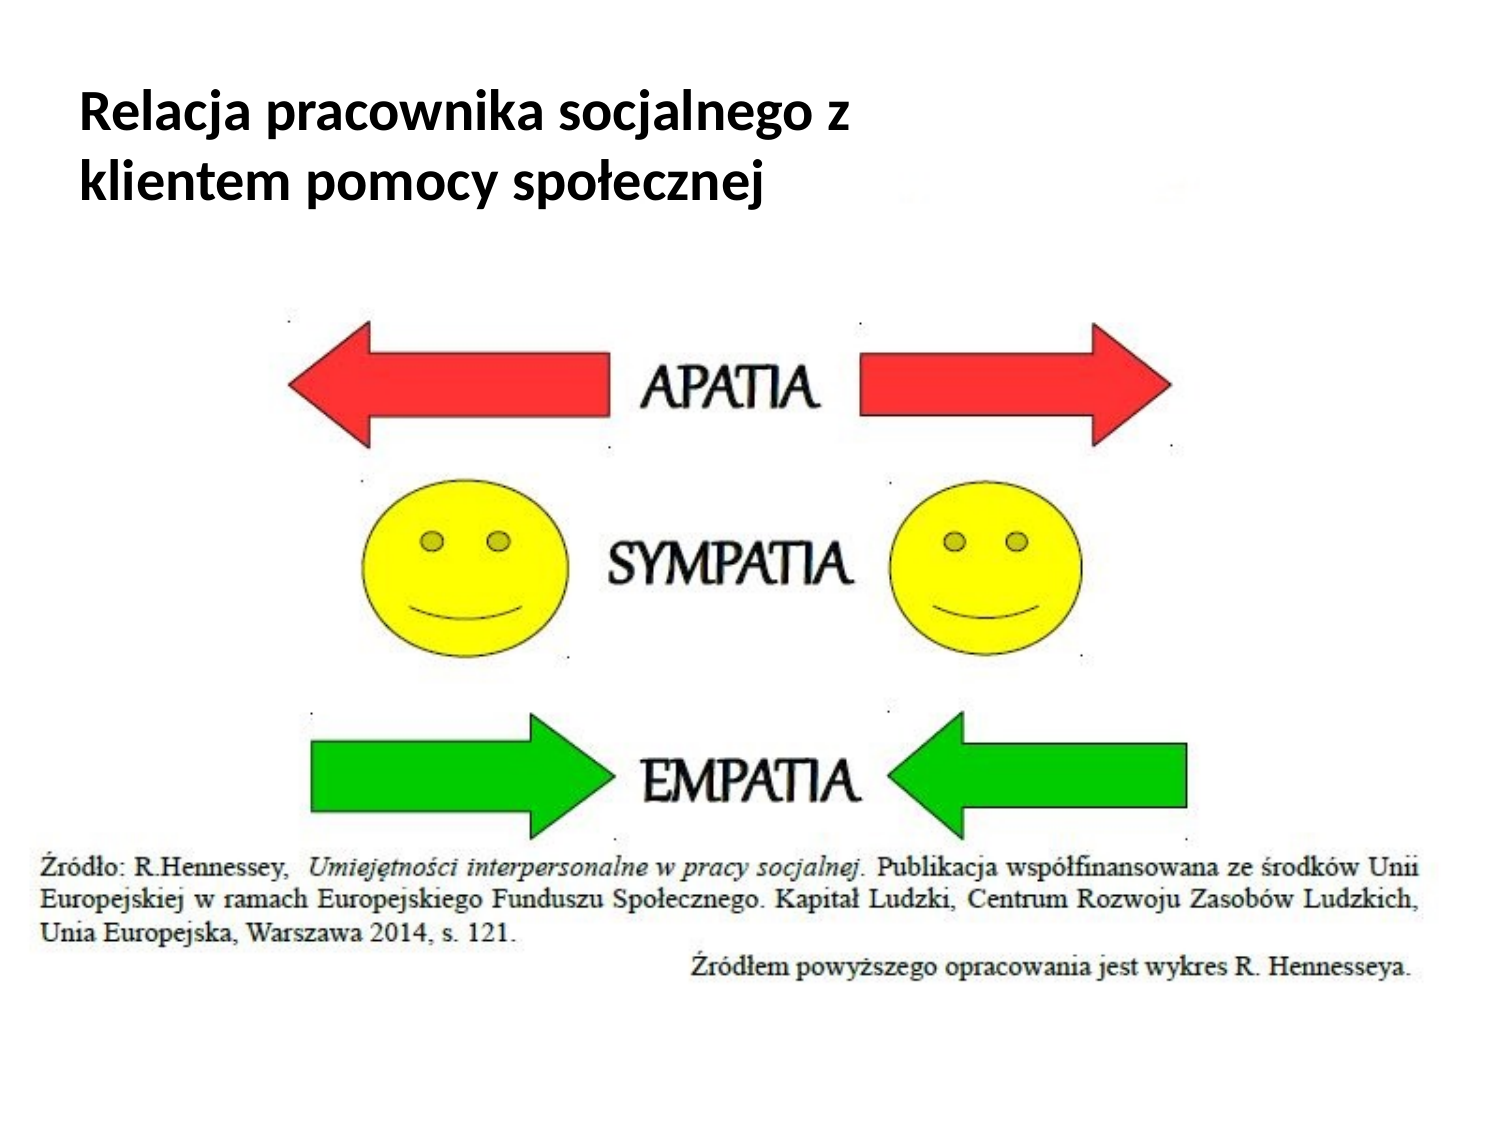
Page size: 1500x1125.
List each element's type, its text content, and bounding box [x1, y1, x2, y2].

text_box Relacja pracownika socjalnego z klientem pomocy społecznej [64, 66, 1415, 218]
picture [0, 113, 1497, 1000]
